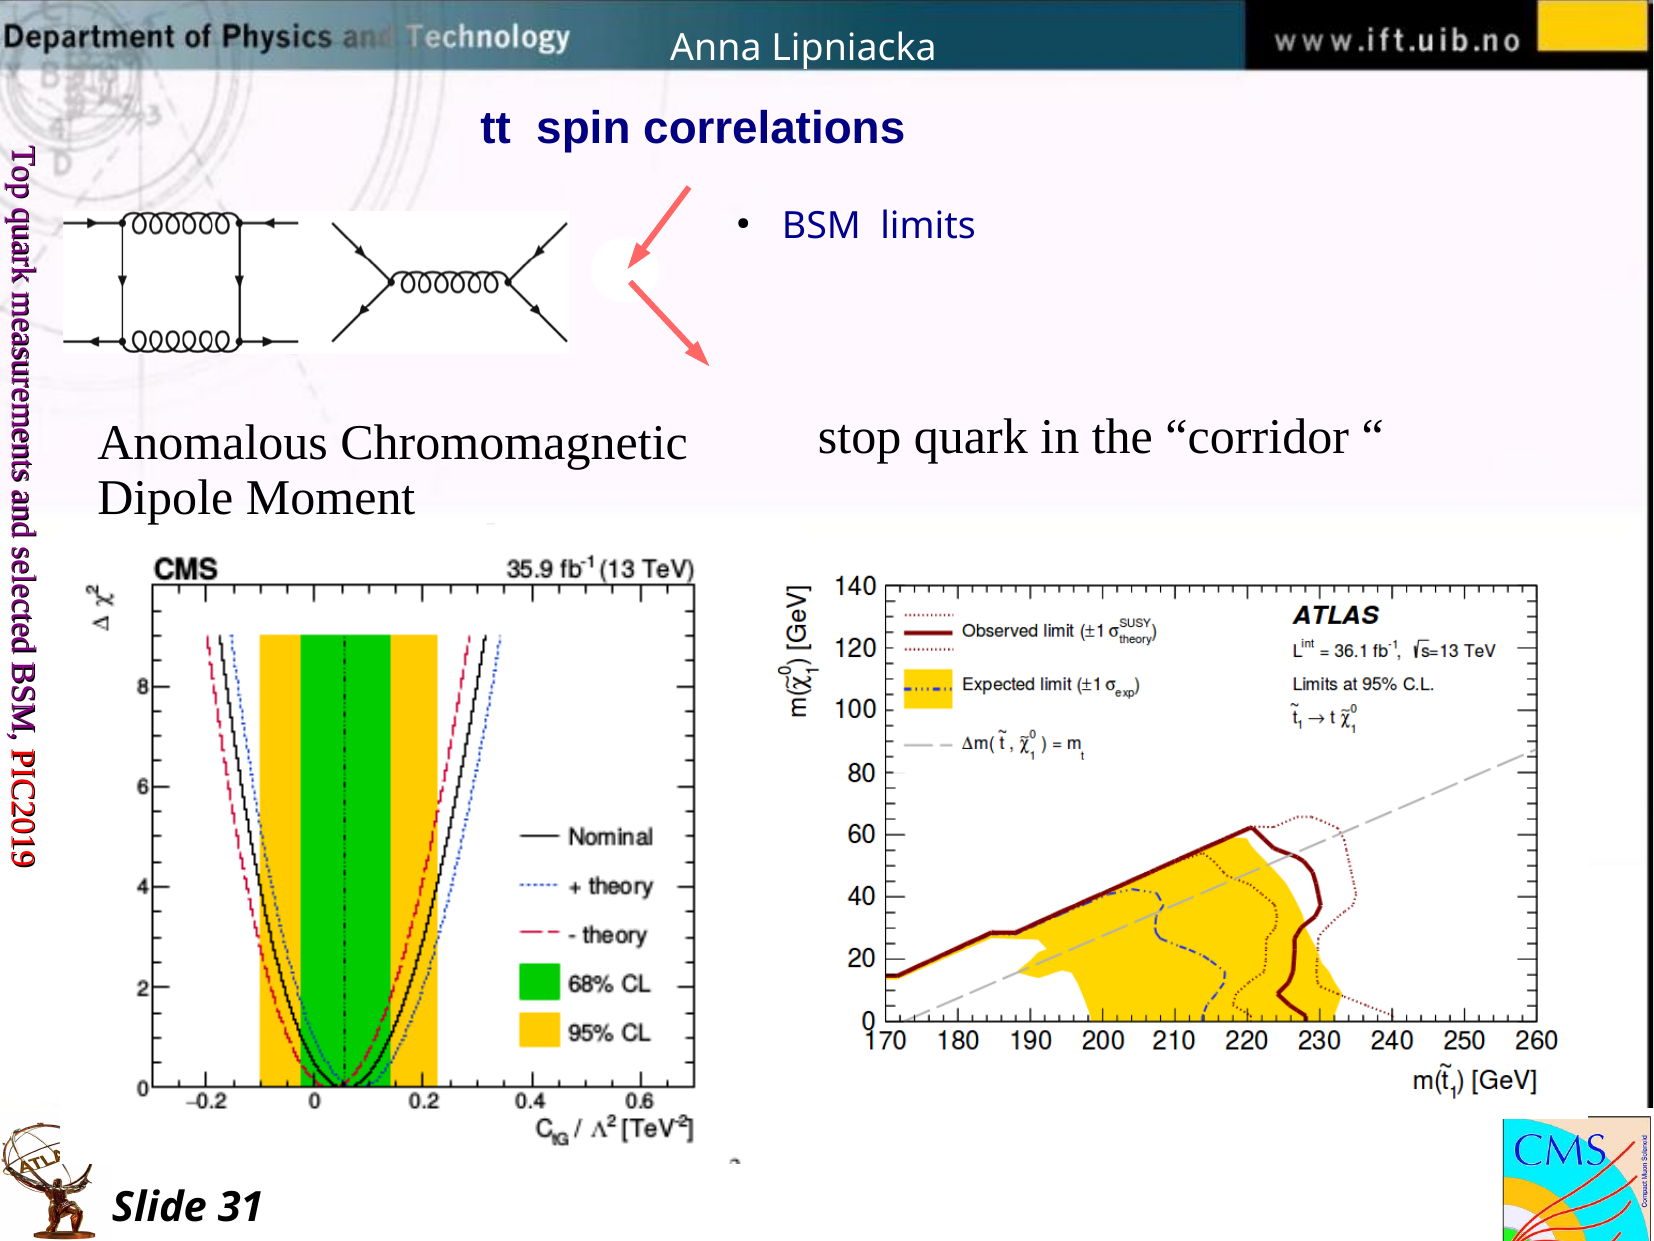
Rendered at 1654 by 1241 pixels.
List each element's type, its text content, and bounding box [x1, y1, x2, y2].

picture [0, 0, 1654, 1241]
title tt spin correlations [0, 24, 1412, 232]
text_box [596, 243, 654, 298]
text_box Anomalous Chromomagnetic Dipole Moment [97, 414, 701, 536]
text_box BSM limits [736, 198, 1609, 306]
text_box Slide 31 [111, 1177, 244, 1232]
text_box stop quark in the “corridor “ [817, 409, 1385, 470]
